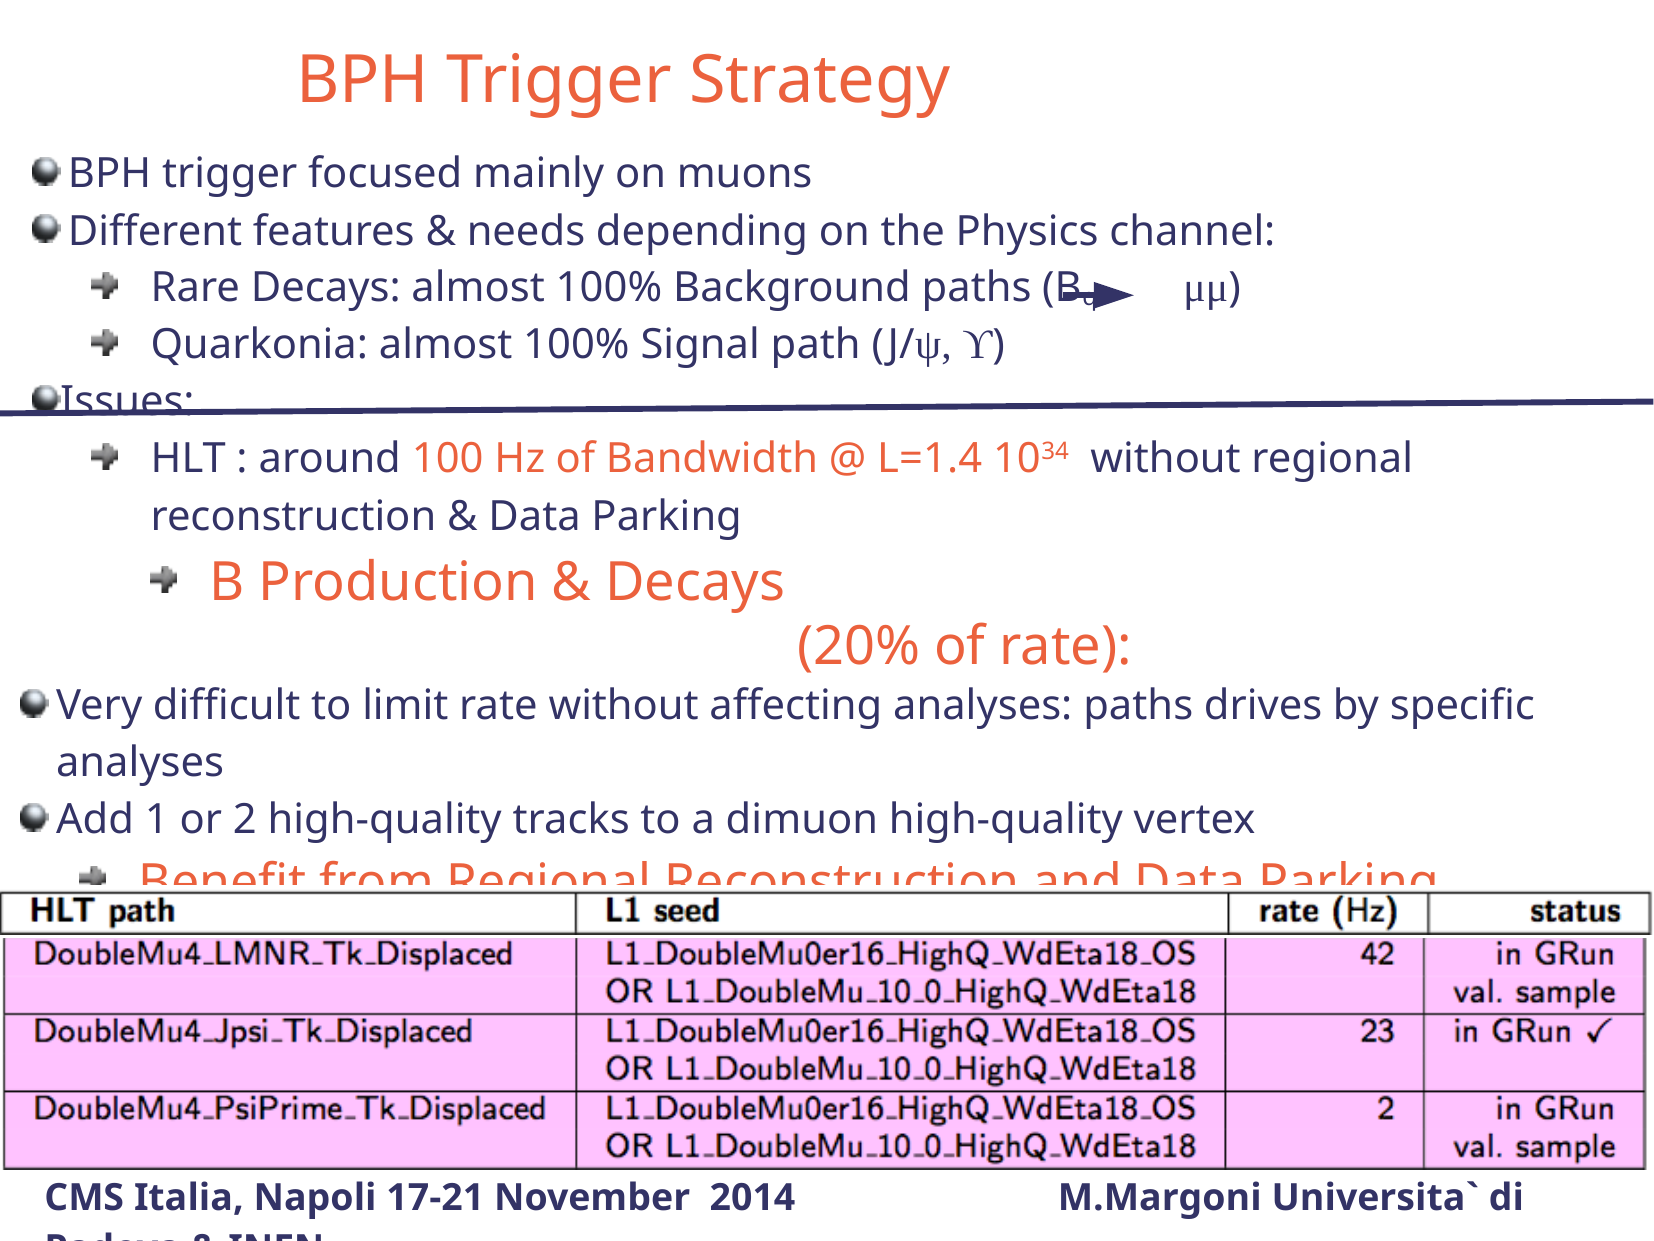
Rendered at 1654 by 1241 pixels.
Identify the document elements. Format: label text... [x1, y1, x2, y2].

text_box CMS Italia, Napoli 17-21 November 2014 M.Margoni Universita` di Padova & INFN [29, 1170, 1625, 1237]
text_box BPH trigger focused mainly on muons Different features & needs depending on the Physics channel: Rare Decays: almost 100% Background paths (Bq μμ) Quarkonia: almost 100% Signal path (J/ψ, ϒ) Issues: HLT : around 100 Hz of Bandwidth @ L=1.4 1034 without regional reconstruction & Data Parking B Production & Decays [17, 405, 1630, 759]
picture [0, 938, 1654, 1170]
text_box Very difficult to limit rate without affecting analyses: paths drives by specific analyses Add 1 or 2 high-quality tracks to a dimuon high-quality vertex Benefit from Regional Reconstruction and Data Parking [5, 667, 1654, 885]
picture [0, 885, 1654, 935]
text_box BPH trigger focused mainly on muons Different features & needs depending on the Physics channel: Rare Decays: almost 100% Background paths (Bq μμ) Quarkonia: almost 100% Signal path (J/ψ, ϒ) Issues: HLT : around 100 Hz of Bandwidth @ L=1.4 1034 without regional reconstruction & Data Parking B Production & Decays [17, 135, 1630, 410]
text_box BPH Trigger Strategy [17, 23, 1654, 139]
text_box (20% of rate): [782, 598, 1241, 698]
